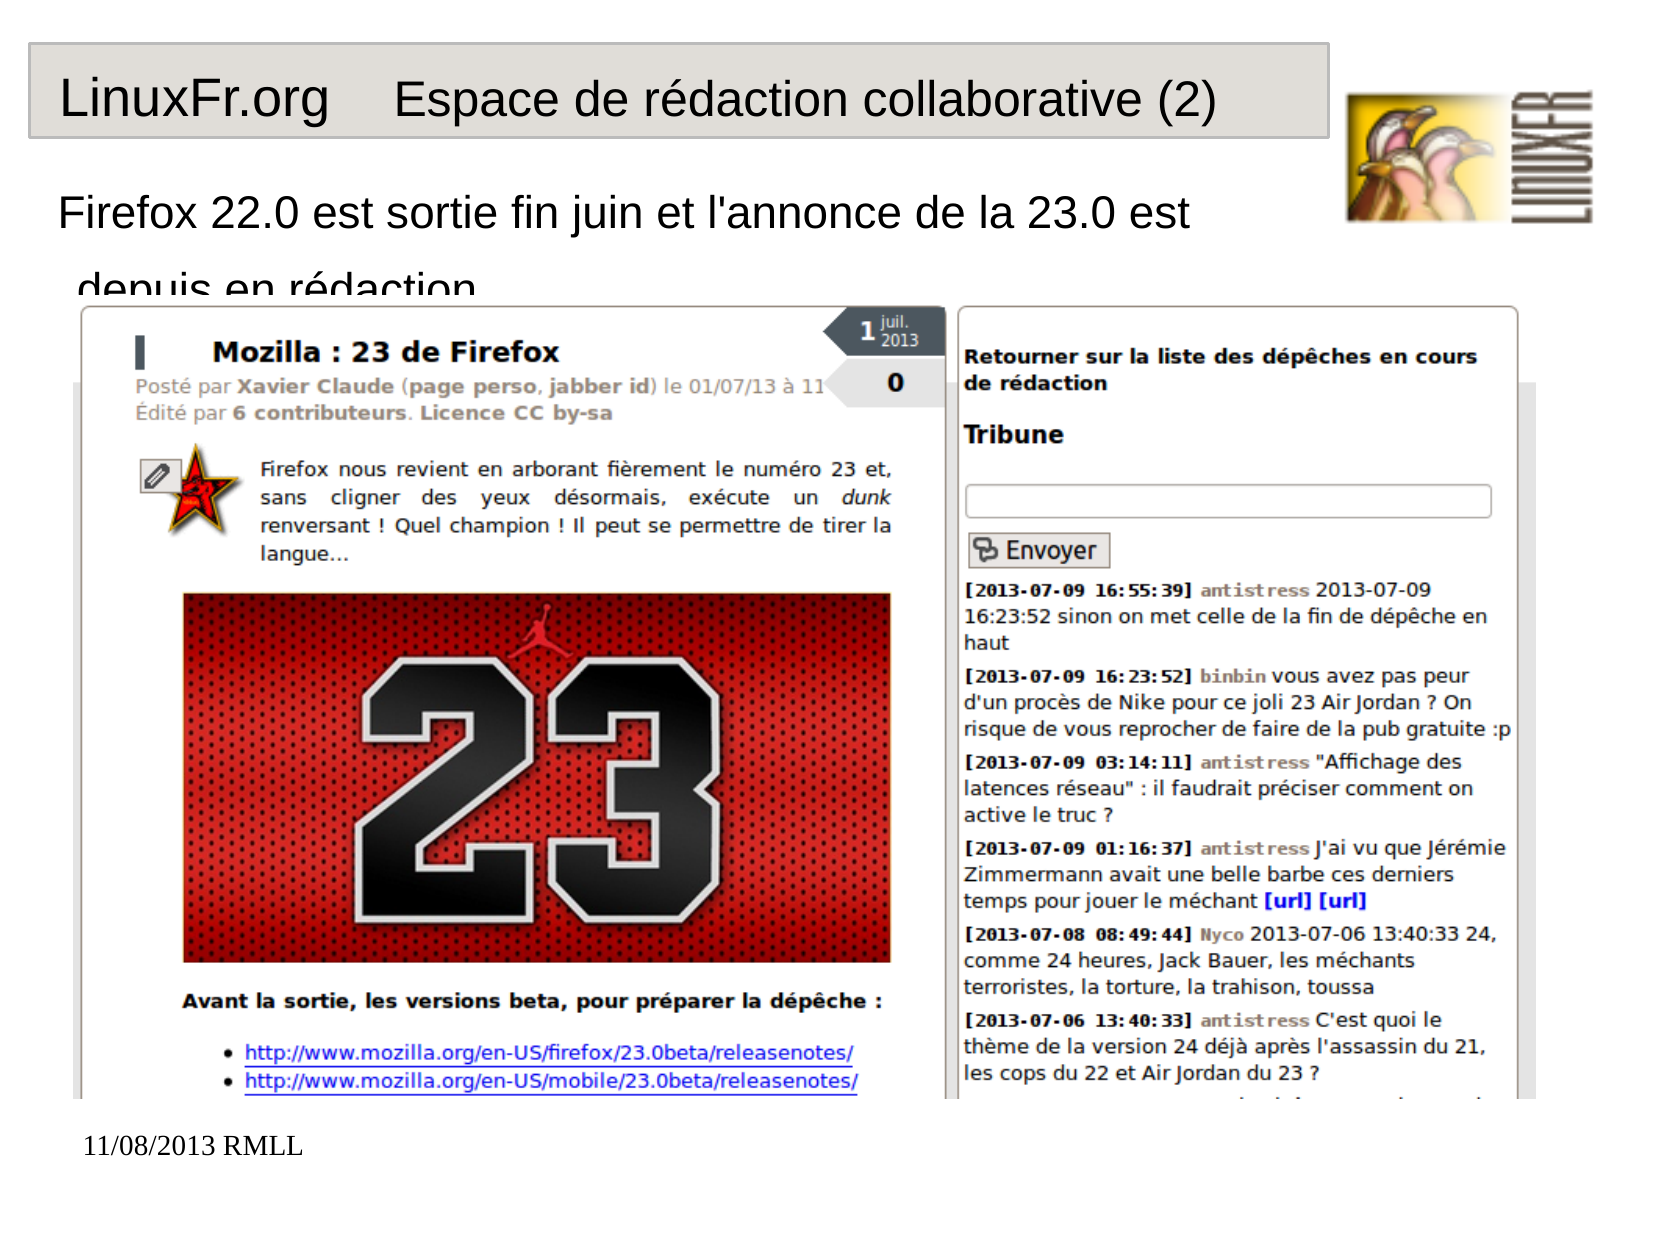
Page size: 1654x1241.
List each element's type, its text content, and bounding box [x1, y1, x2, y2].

text_box Firefox 22.0 est sortie fin juin et l'annonce de la 23.0 est depuis en rédaction [5, 161, 1329, 219]
picture [73, 295, 1536, 1099]
picture [1341, 88, 1601, 229]
title LinuxFr.org Espace de rédaction collaborative (2) [29, 43, 1329, 138]
